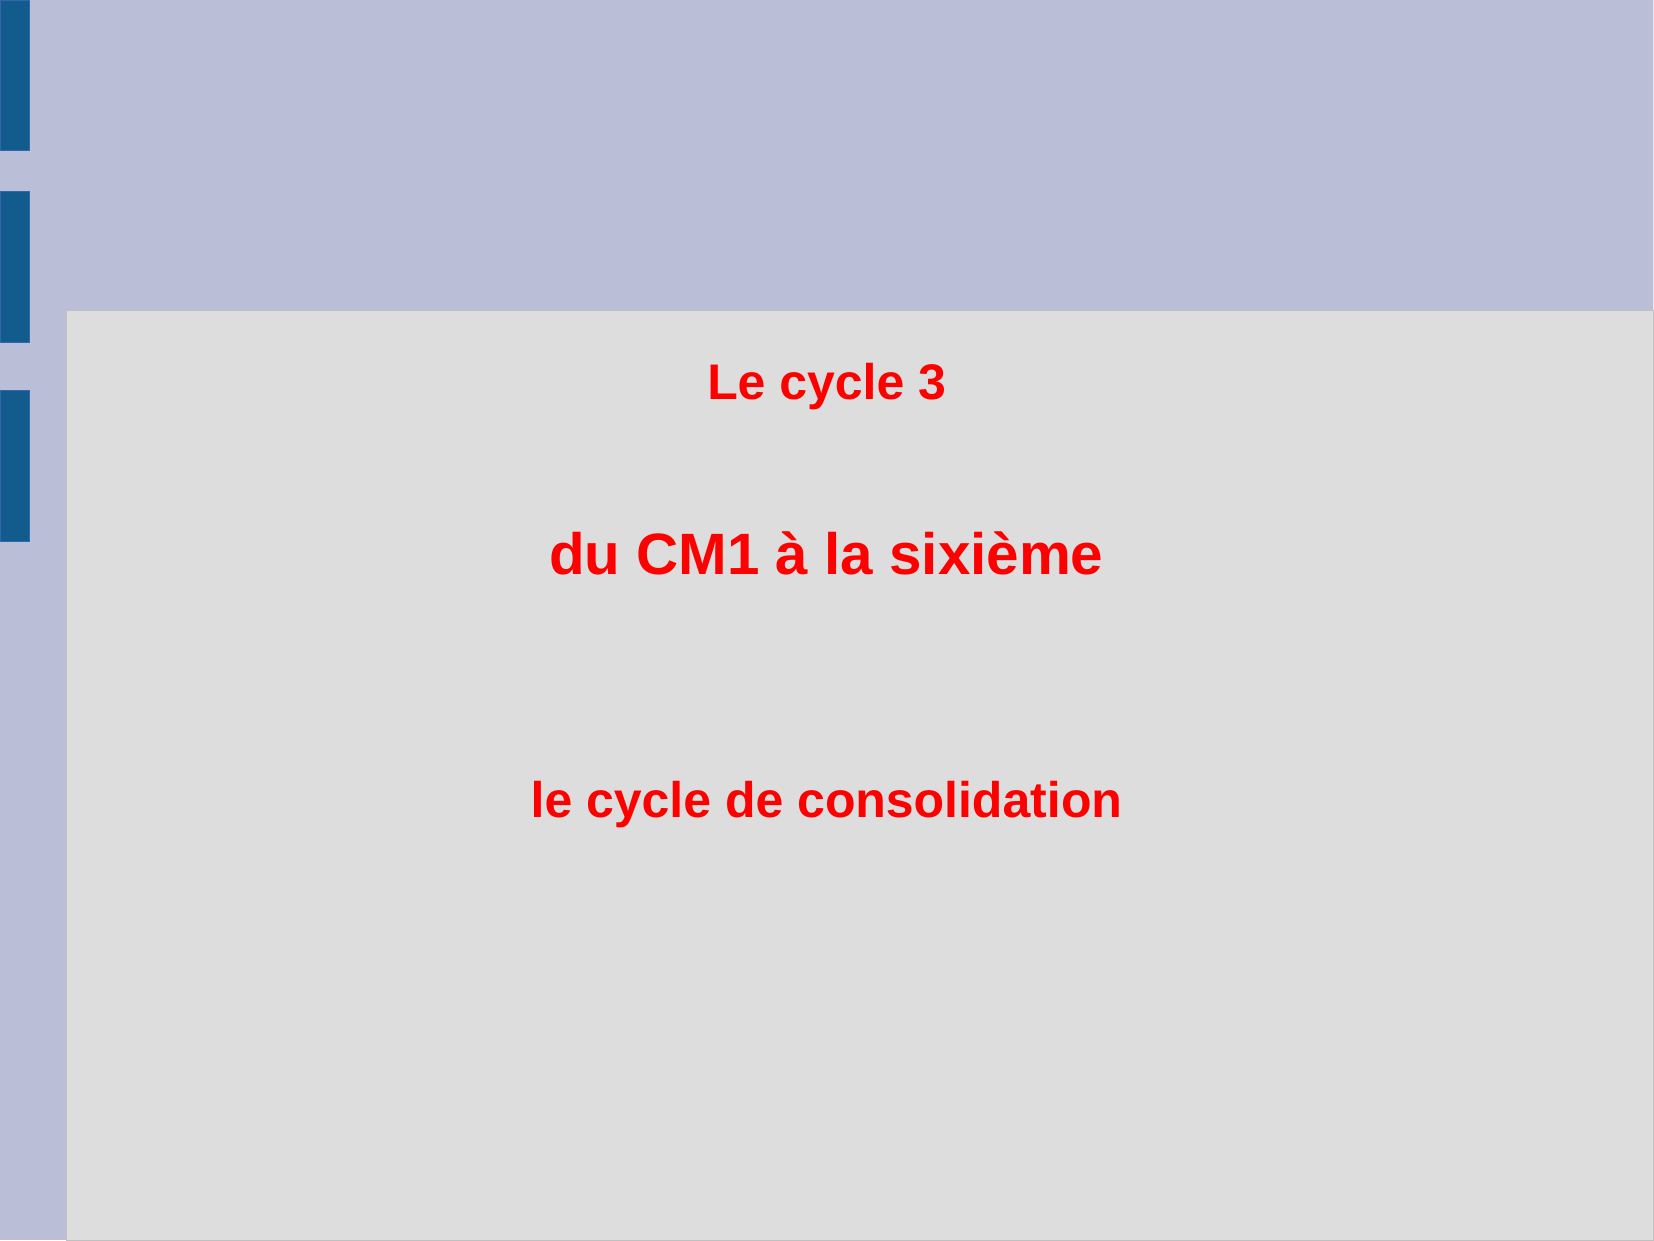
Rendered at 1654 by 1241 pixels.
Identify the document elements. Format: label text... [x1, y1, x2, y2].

title Le cycle 3 du CM1 à la sixième le cycle de consolidation [82, 49, 1571, 1134]
